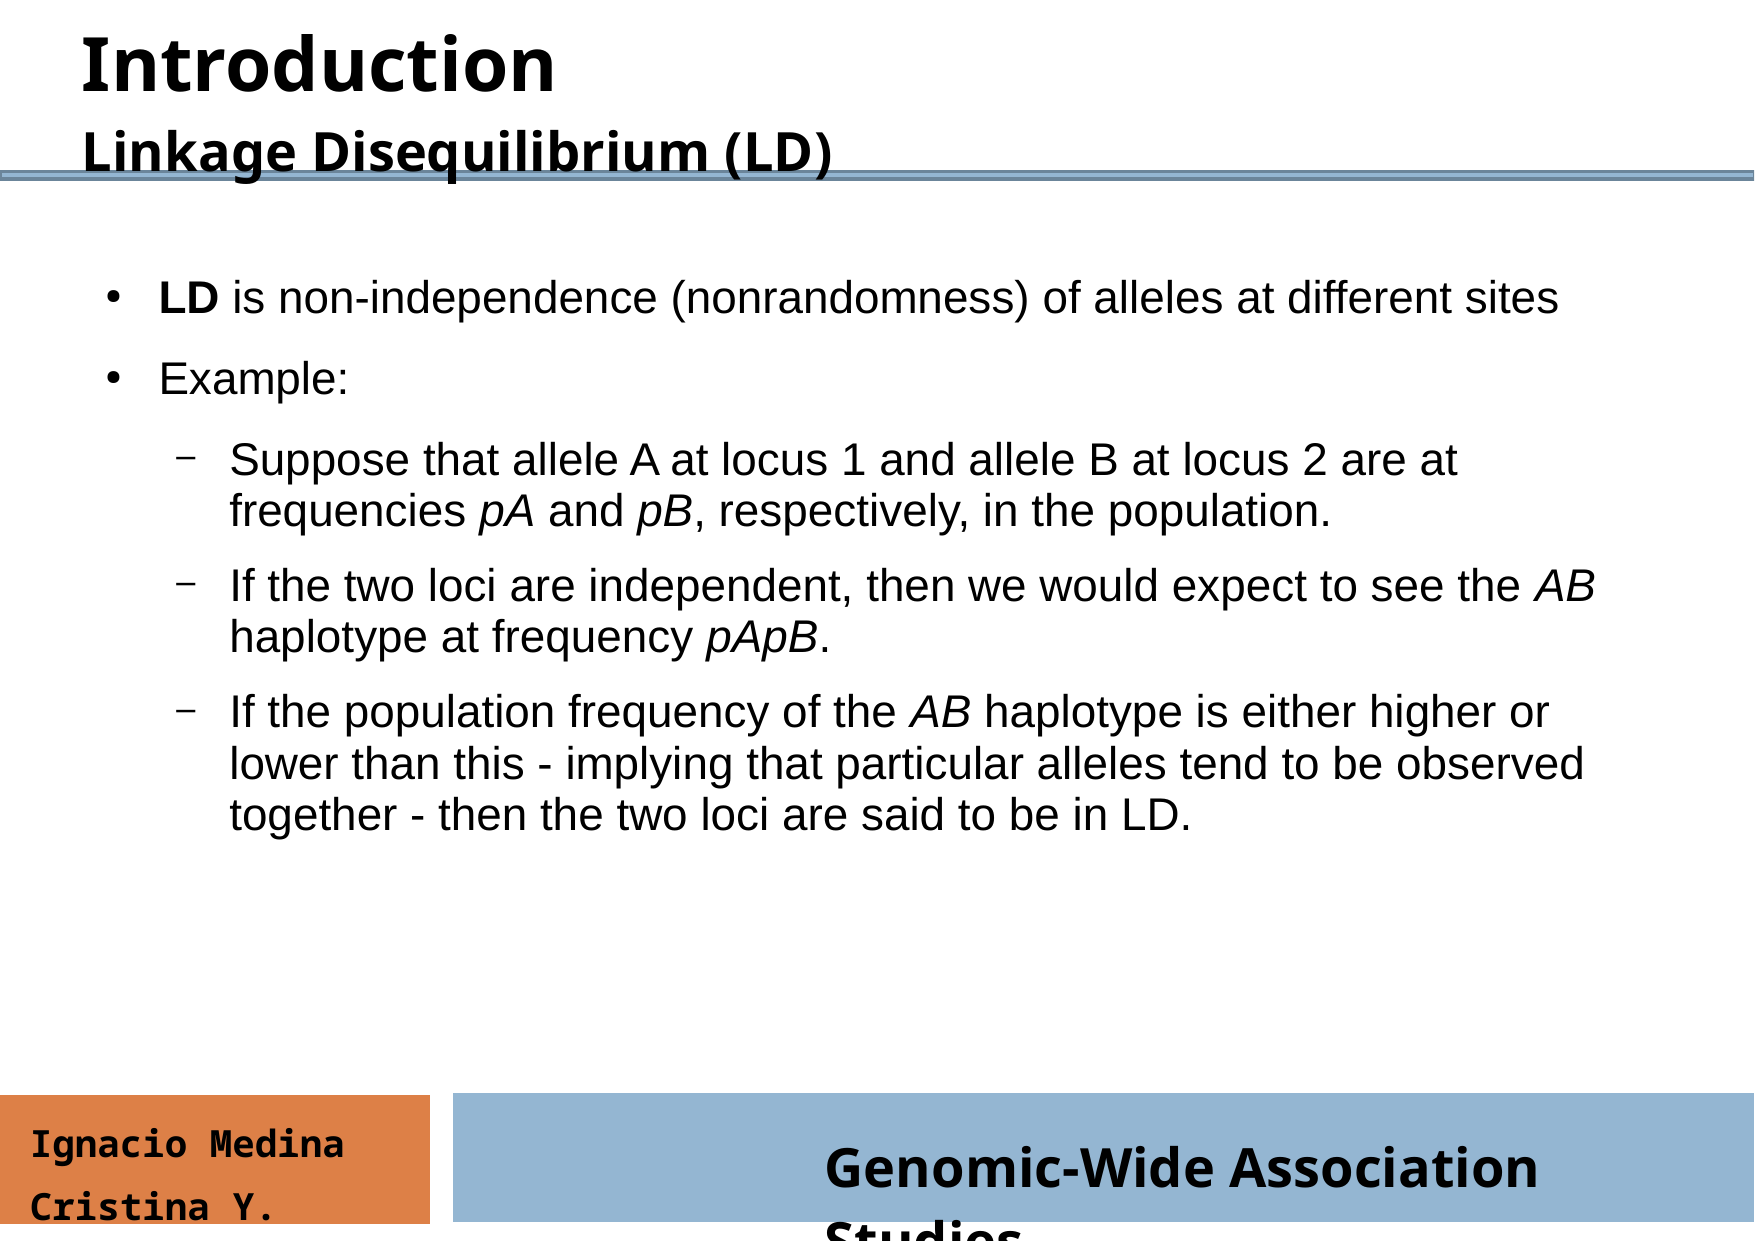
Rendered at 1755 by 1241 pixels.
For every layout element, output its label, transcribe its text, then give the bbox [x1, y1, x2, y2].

text_box Ignacio Medina Cristina Y. González [15, 1110, 421, 1213]
text_box [259, 171, 448, 179]
text_box [823, 171, 1754, 179]
list LD is non-independence (nonrandomness) of alleles at different sites Example: Suppose that allele A at locus 1 and allele B at locus 2 are at frequencies pA and pB, respectively, in the population. If the two loci are independent, then we would expect to see the AB haplotype at frequency pApB. If the population frequency of the AB haplotype is either higher or lower than this - implying that particular alleles tend to be observed together - then the two loci are said to be in LD. [87, 272, 1632, 992]
text_box Genomic-Wide Association Studies [810, 1122, 1726, 1200]
text_box Introduction Linkage Disequilibrium (LD) [67, 3, 1688, 168]
text_box [456, 171, 733, 179]
text_box [736, 171, 820, 179]
text_box [0, 171, 253, 179]
